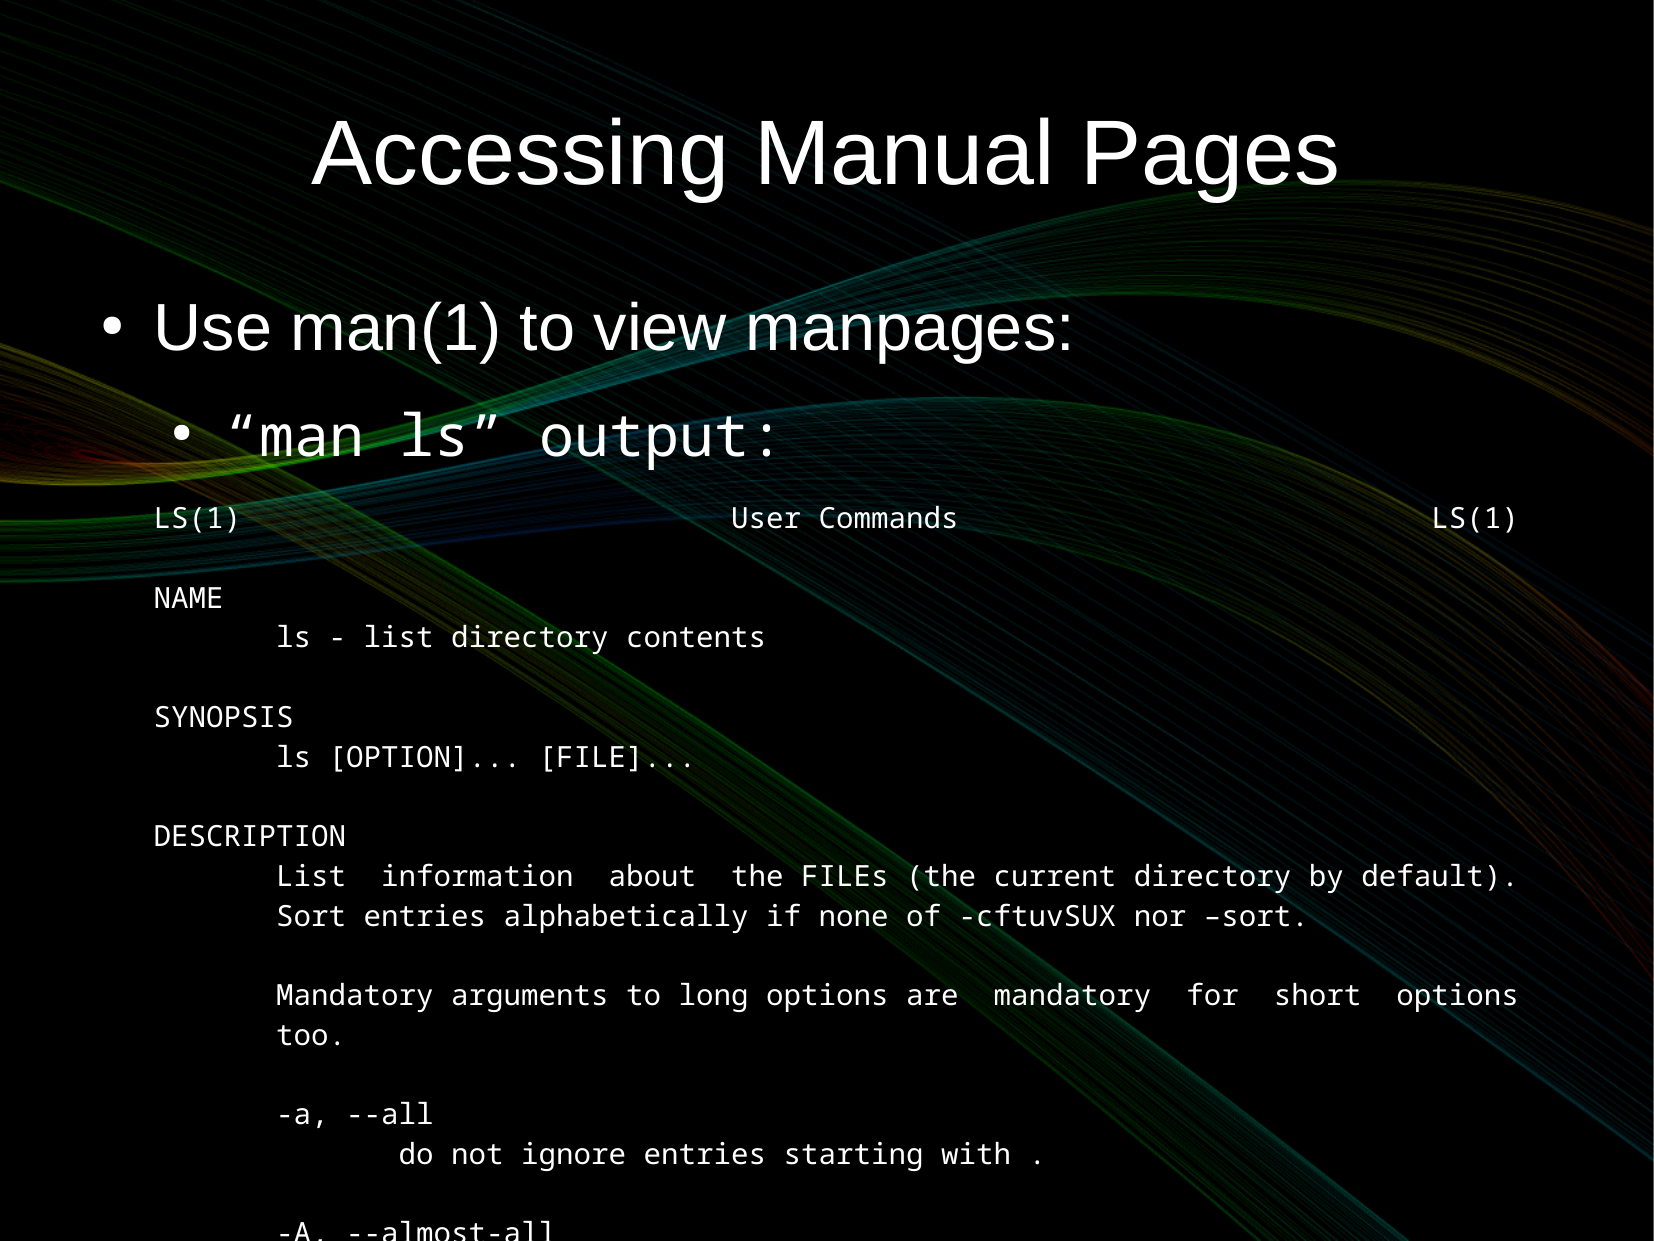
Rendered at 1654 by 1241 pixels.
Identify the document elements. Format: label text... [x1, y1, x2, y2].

picture [409, 1232, 417, 1241]
picture [386, 1235, 393, 1241]
picture [477, 1232, 515, 1241]
list Use man(1) to view manpages: “man ls” output: LS(1) User Commands LS(1) NAME ls - list directory contents SYNOPSIS ls [OPTION]... [FILE]... DESCRIPTION List information about the FILEs (the current directory by default). Sort entries alphabetically if none of -cftuvSUX nor –sort. Mandatory arguments to long options are mandatory for short options too. -a, --all do not ignore entries starting with . -A, --almost-all do not list implied . And .. [...] [82, 290, 1571, 1232]
picture [508, 1235, 515, 1241]
picture [307, 1232, 393, 1241]
picture [457, 1232, 474, 1241]
picture [448, 1232, 463, 1241]
picture [437, 1232, 446, 1241]
picture [532, 1232, 546, 1241]
picture [518, 1232, 529, 1241]
picture [0, 0, 1654, 1241]
title Accessing Manual Pages [82, 49, 1571, 257]
picture [396, 1232, 406, 1241]
